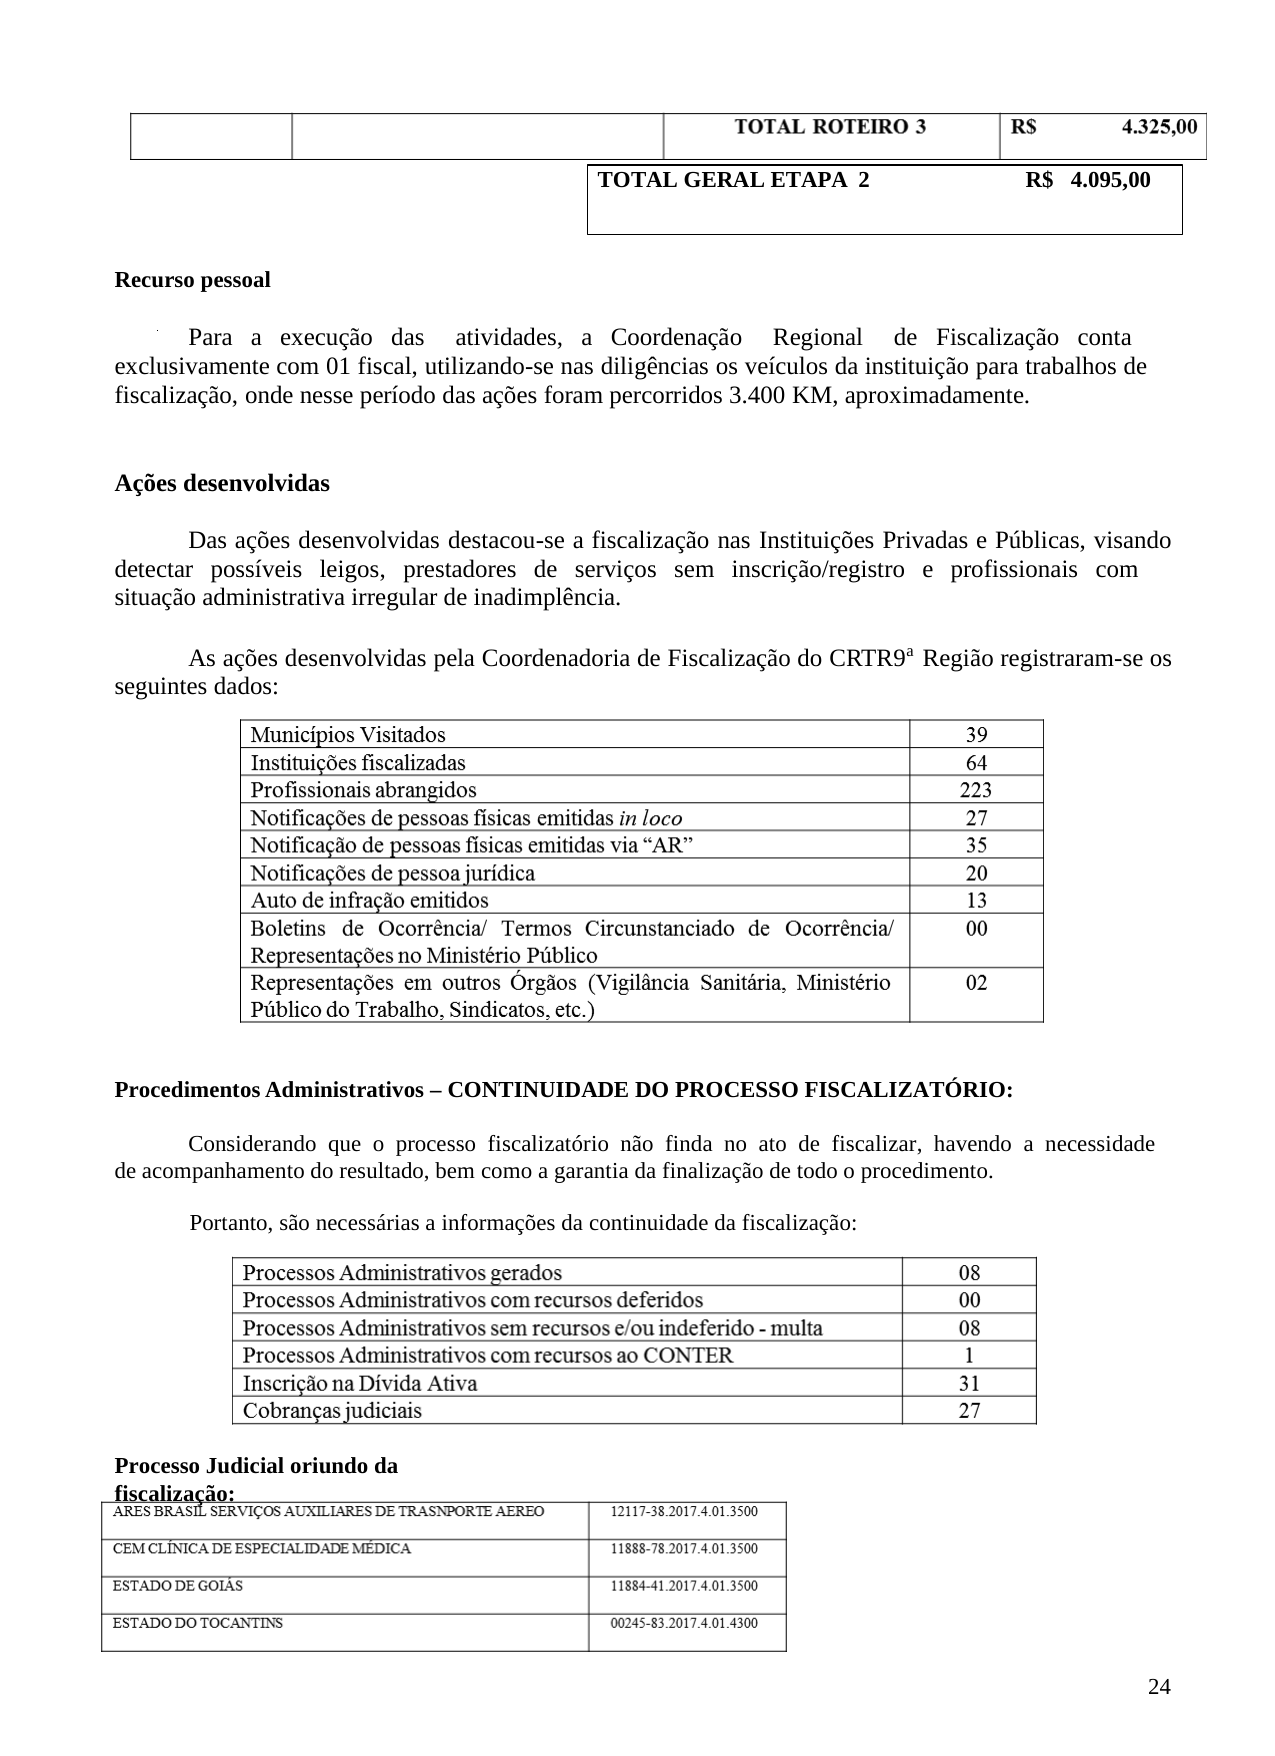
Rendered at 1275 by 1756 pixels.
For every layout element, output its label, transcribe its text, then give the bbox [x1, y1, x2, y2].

text_box Recurso pessoal Para a execução das atividades, a Coordenação Regional de Fiscalização conta exclusivamente com 01 fiscal, utilizando-se nas diligências os veículos da instituição para trabalhos de fiscalização, onde nesse período das ações foram percorridos 3.400 KM, aproximadamente. Ações desenvolvidas Das ações desenvolvidas destacou-se a fiscalização nas Instituições Privadas e Públicas, visando detectar possíveis leigos, prestadores de serviços sem inscrição/registro e profissionais com situação administrativa irregular de inadimplência. As ações desenvolvidas pela Coordenadoria de Fiscalização do CRTR9a Região registraram-se os seguintes dados: [112, 264, 1173, 694]
text_box Processo Judicial oriundo da fiscalização: [112, 1451, 524, 1479]
picture [240, 713, 1044, 1037]
text_box Procedimentos Administrativos – CONTINUIDADE DO PROCESSO FISCALIZATÓRIO: Considerando que o processo fiscalizatório não finda no ato de fiscalizar, havendo a necessidade de acompanhamento do resultado, bem como a garantia da finalização de todo o procedimento. Portanto, são necessárias a informações da continuidade da fiscalização: [112, 1074, 1173, 1234]
picture [232, 1251, 1037, 1439]
text_box 22 [1143, 1671, 1176, 1705]
picture [101, 1497, 787, 1653]
text_box TOTAL GERAL ETAPA 2 R$ 4.095,00 [587, 165, 1183, 235]
picture [130, 108, 1207, 161]
